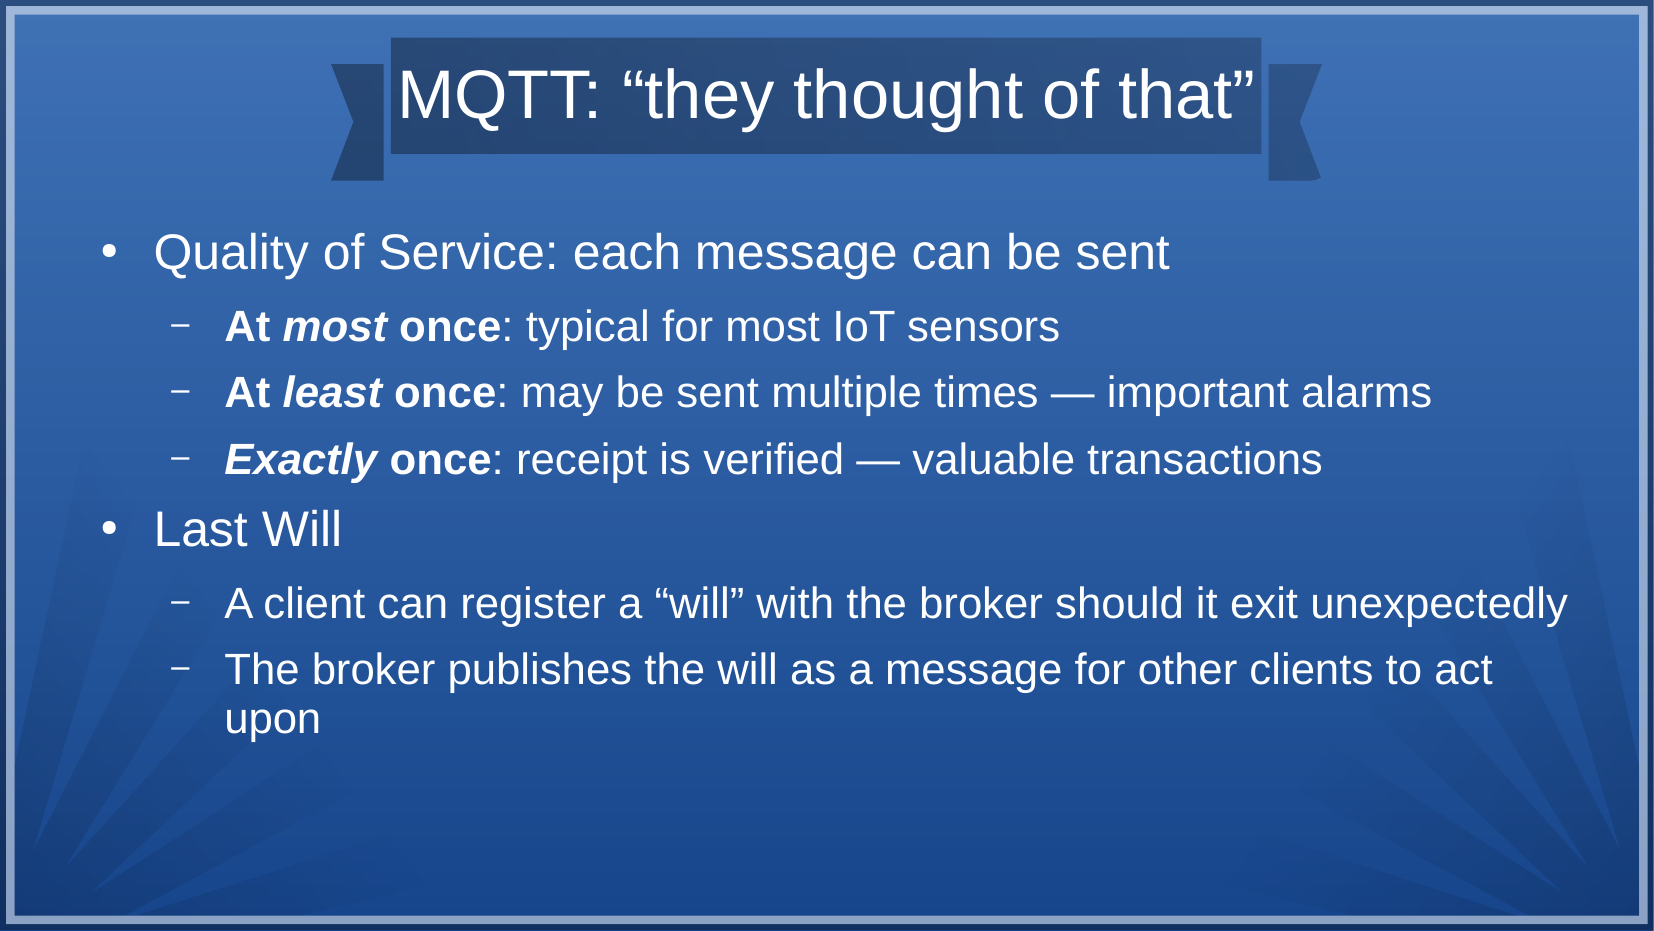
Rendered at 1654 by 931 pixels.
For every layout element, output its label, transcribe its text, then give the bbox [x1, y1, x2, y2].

list Quality of Service: each message can be sent At most once: typical for most IoT sensors At least once: may be sent multiple times — important alarms Exactly once: receipt is verified — valuable transactions Last Will A client can register a “will” with the broker should it exit unexpectedly The broker publishes the will as a message for other clients to act upon [82, 224, 1571, 848]
title MQTT: “they thought of that” [389, 35, 1264, 154]
